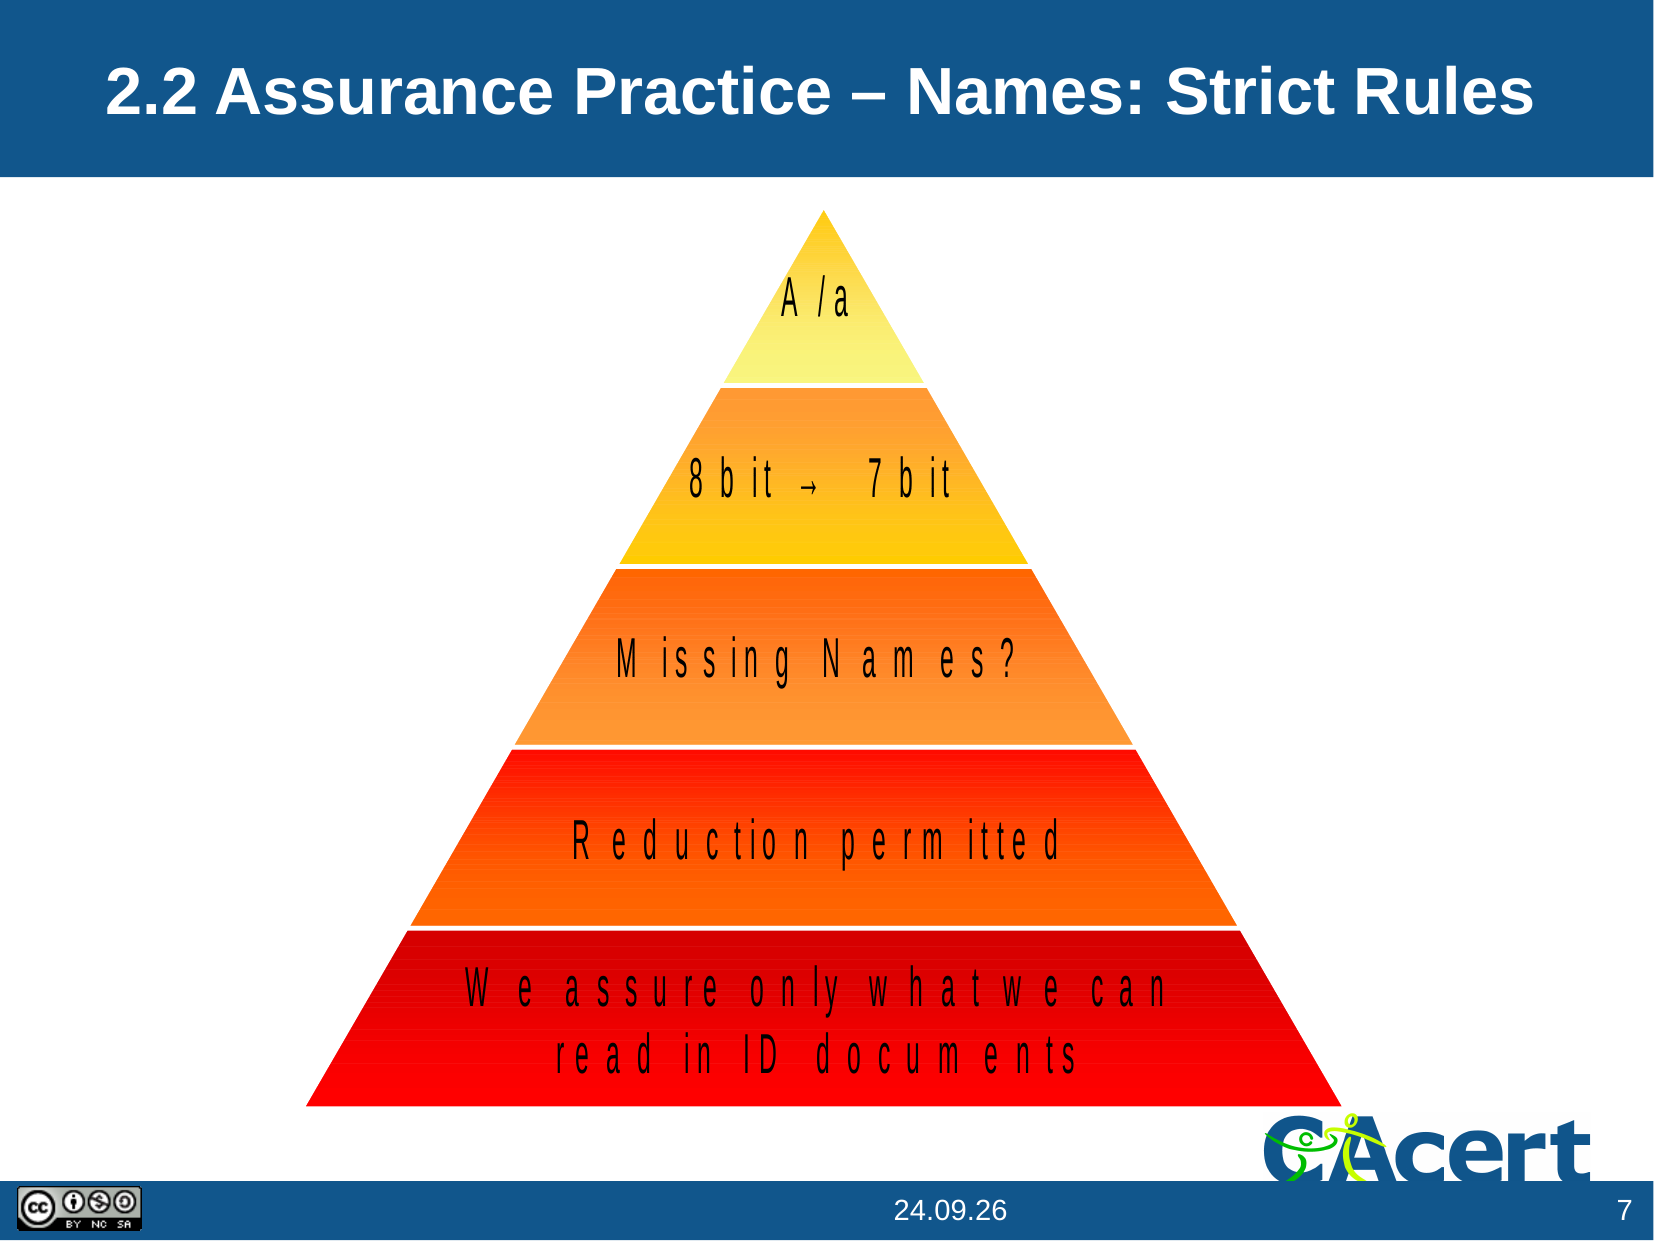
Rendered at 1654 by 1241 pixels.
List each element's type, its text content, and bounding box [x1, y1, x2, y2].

picture [295, 135, 1591, 1182]
title 2.2 Assurance Practice – Names: Strict Rules [76, 17, 1565, 166]
picture [17, 1186, 142, 1231]
